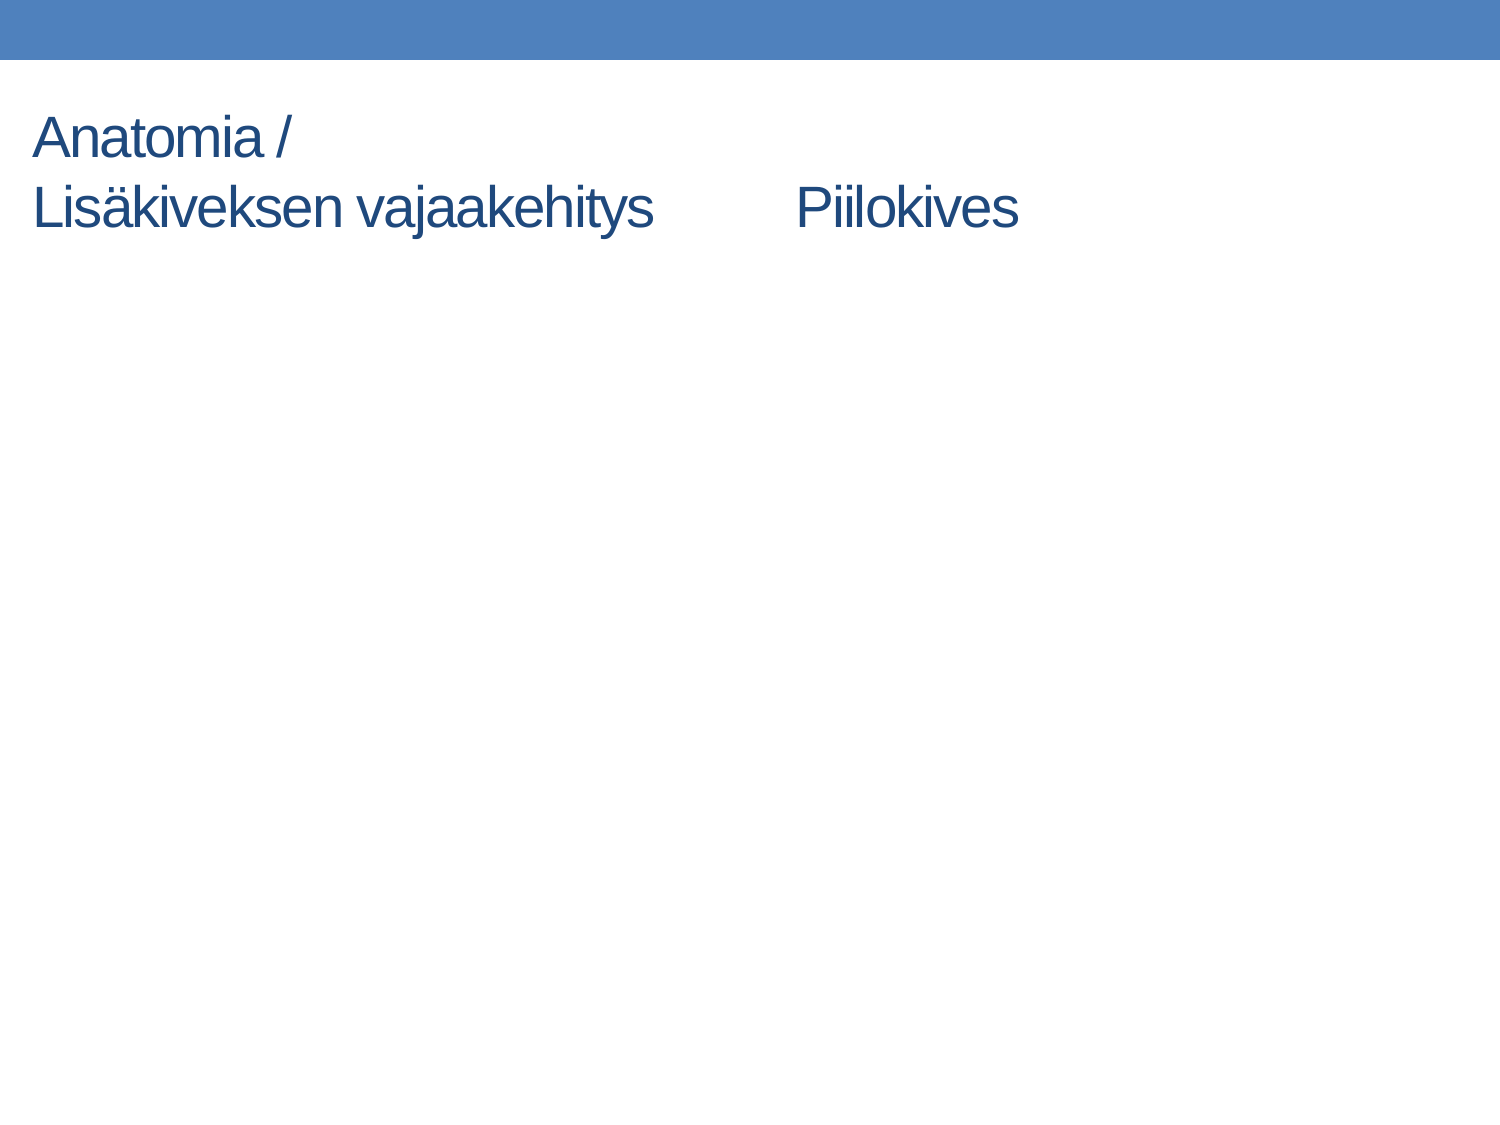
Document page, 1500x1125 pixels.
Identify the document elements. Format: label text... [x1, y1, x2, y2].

title Anatomia / Lisäkiveksen vajaakehitys Piilokives [17, 87, 1426, 251]
